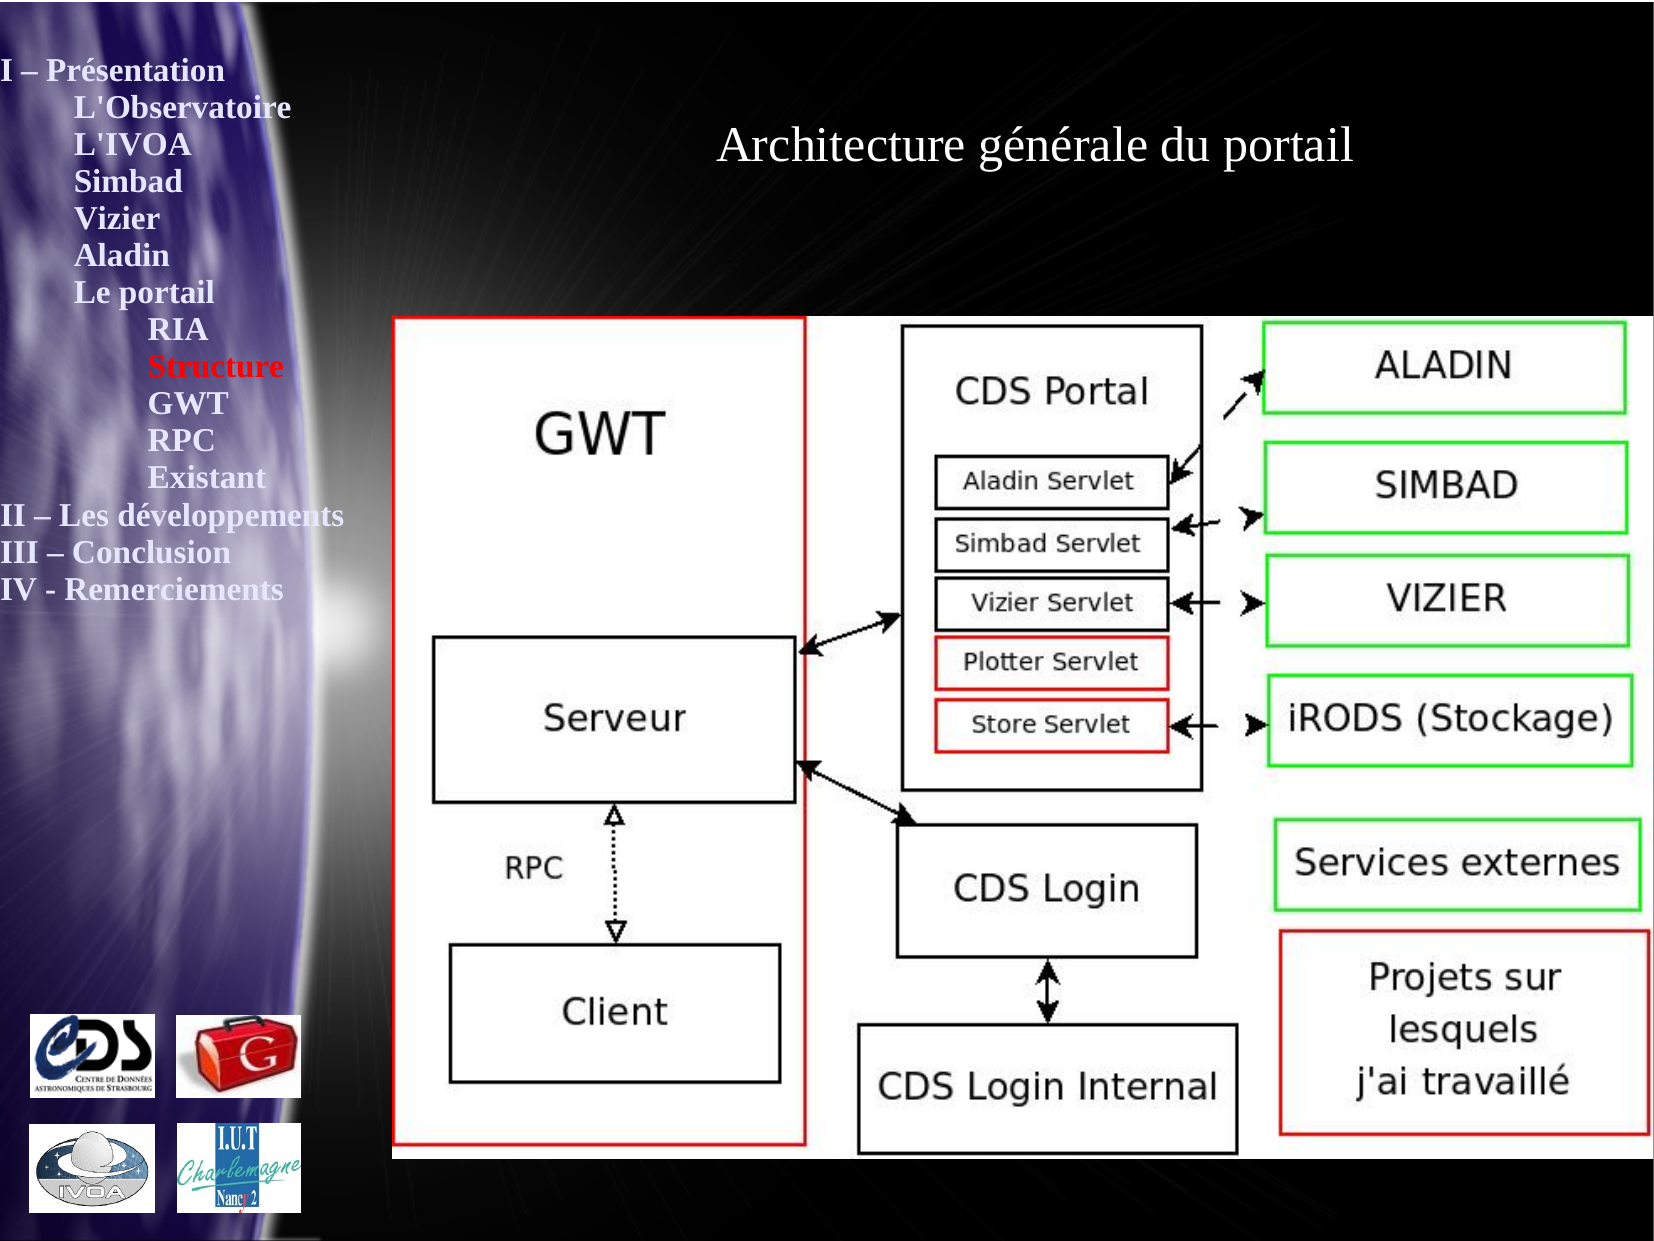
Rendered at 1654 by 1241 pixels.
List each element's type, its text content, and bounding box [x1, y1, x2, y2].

text_box Architecture générale du portail [468, 116, 1603, 178]
picture [0, 2, 1654, 1241]
title I – Présentation L'Observatoire L'IVOA Simbad Vizier Aladin Le portail RIA Structure GWT RPC Existant II – Les développements III – Conclusion IV - Remerciements [0, 0, 374, 694]
